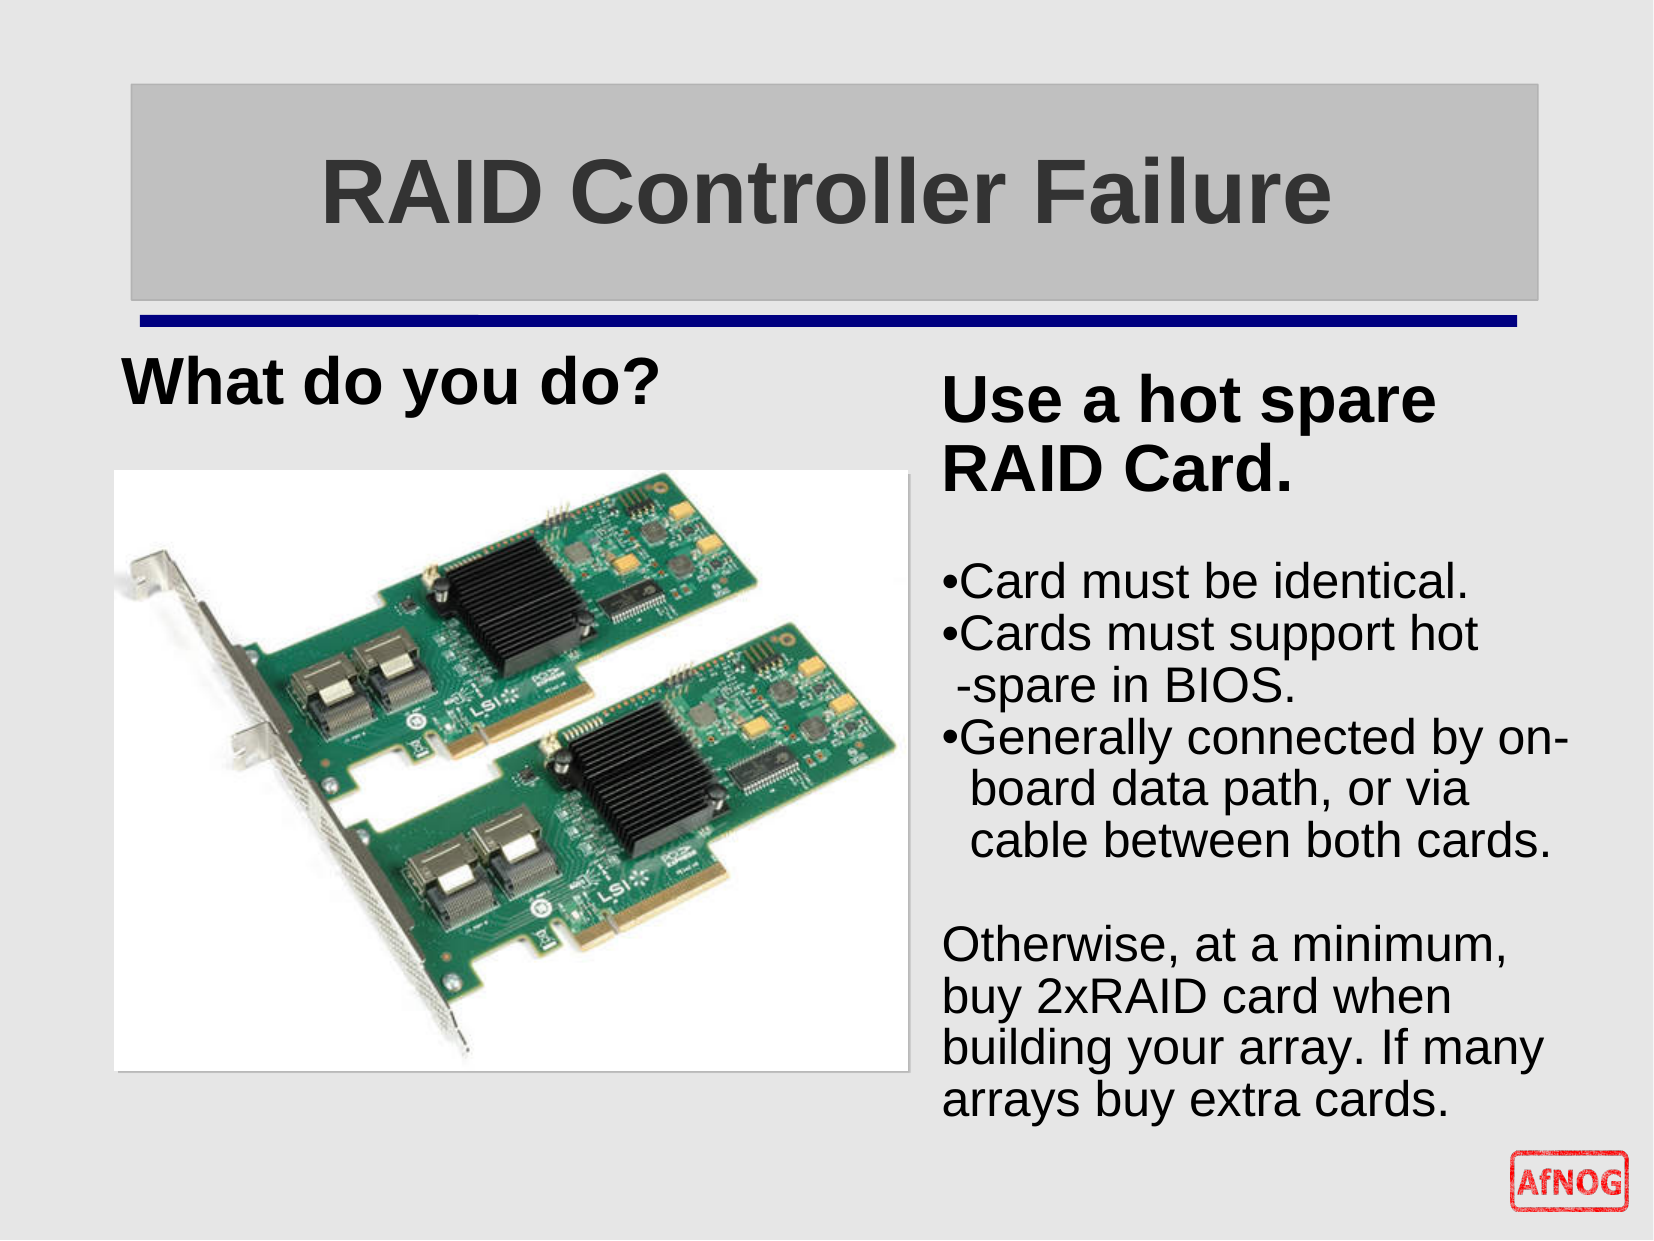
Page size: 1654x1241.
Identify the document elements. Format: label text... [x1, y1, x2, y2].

text_box What do you do? [121, 344, 1534, 1126]
text_box Use a hot spare RAID Card. Card must be identical. Cards must support hot -spare in BIOS. Generally connected by on- board data path, or via cable between both cards. Otherwise, at a minimum, buy 2xRAID card when building your array. If many arrays buy extra cards. [926, 358, 1602, 1135]
text_box RAID Controller Failure [121, 91, 1534, 298]
picture [1510, 1150, 1629, 1212]
picture [114, 470, 908, 1071]
